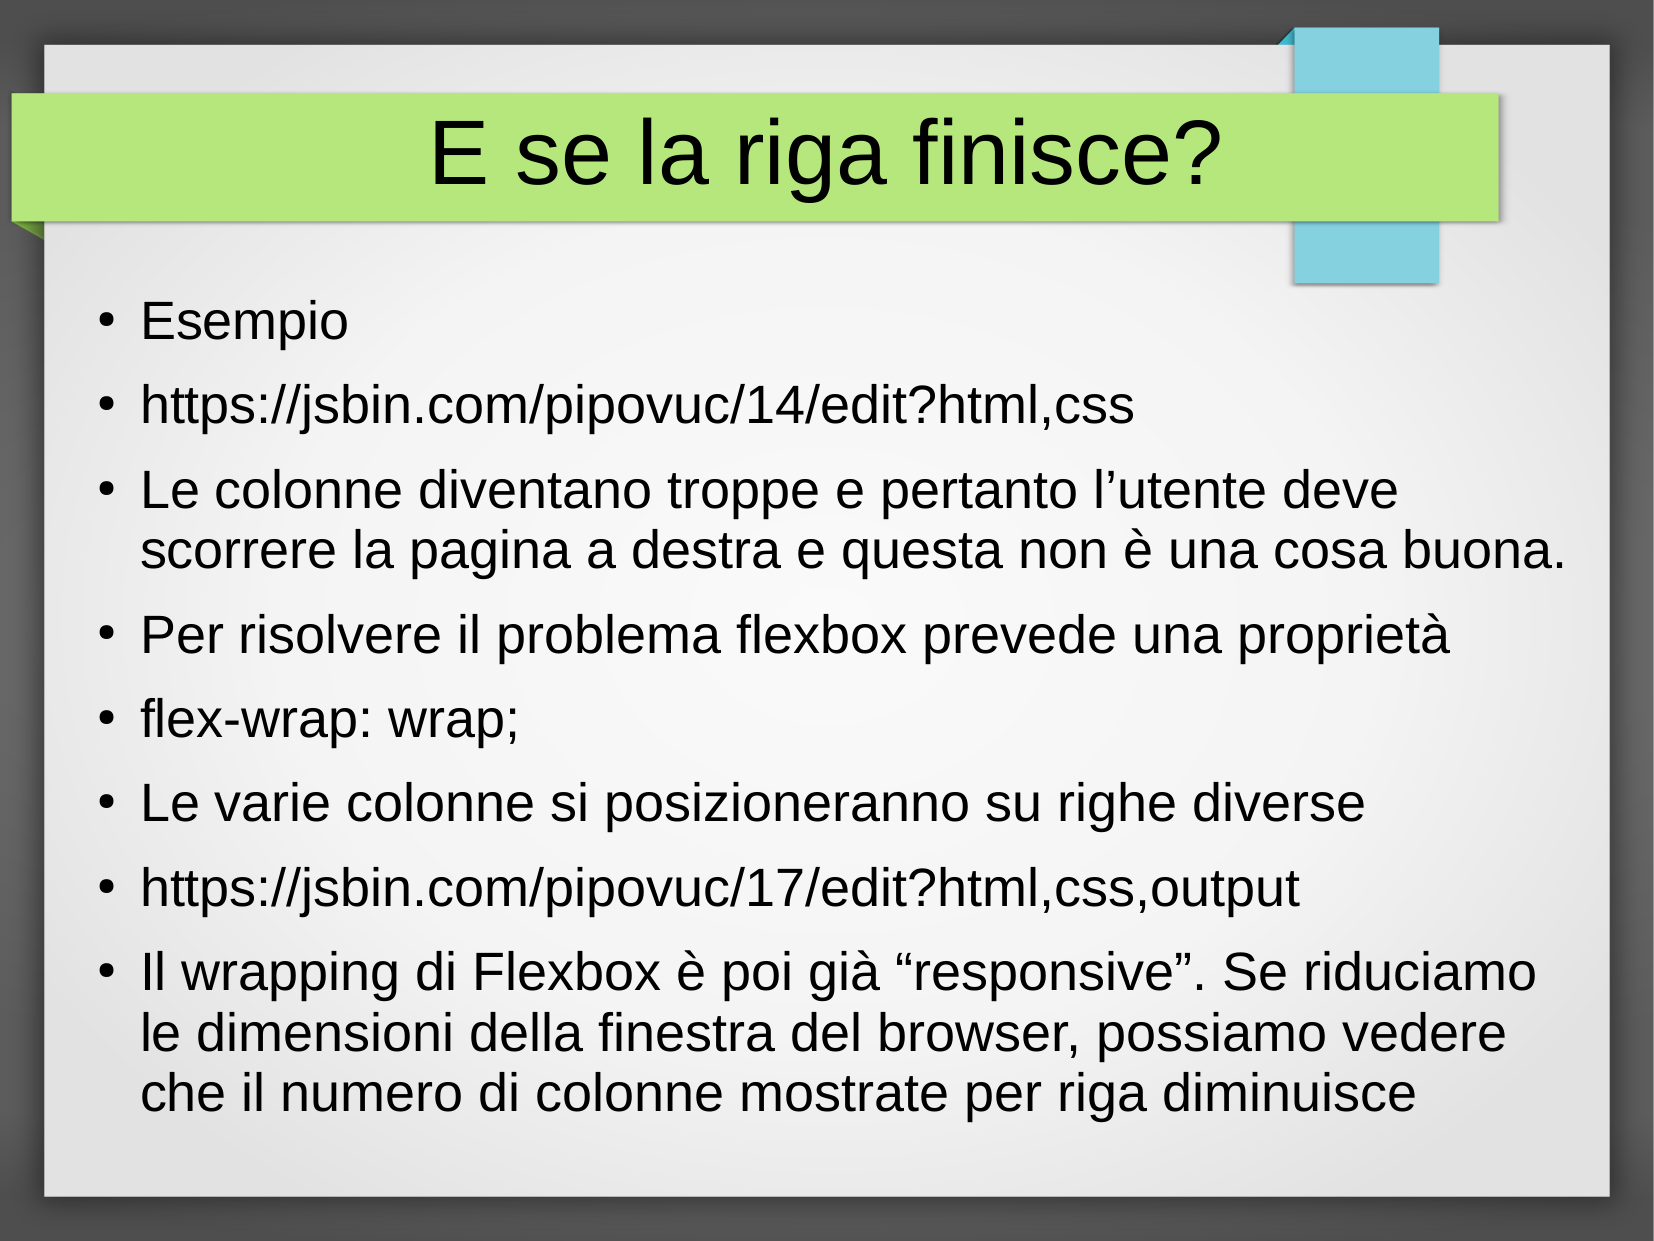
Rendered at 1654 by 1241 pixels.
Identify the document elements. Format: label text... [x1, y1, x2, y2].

picture [0, 0, 1654, 1241]
list Esempio https://jsbin.com/pipovuc/14/edit?html,css Le colonne diventano troppe e pertanto l’utente deve scorrere la pagina a destra e questa non è una cosa buona. Per risolvere il problema flexbox prevede una proprietà flex-wrap: wrap; Le varie colonne si posizioneranno su righe diverse https://jsbin.com/pipovuc/17/edit?html,css,output Il wrapping di Flexbox è poi già “responsive”. Se riduciamo le dimensioni della finestra del browser, possiamo vedere che il numero di colonne mostrate per riga diminuisce [82, 290, 1571, 1146]
title E se la riga finisce? [82, 49, 1571, 257]
